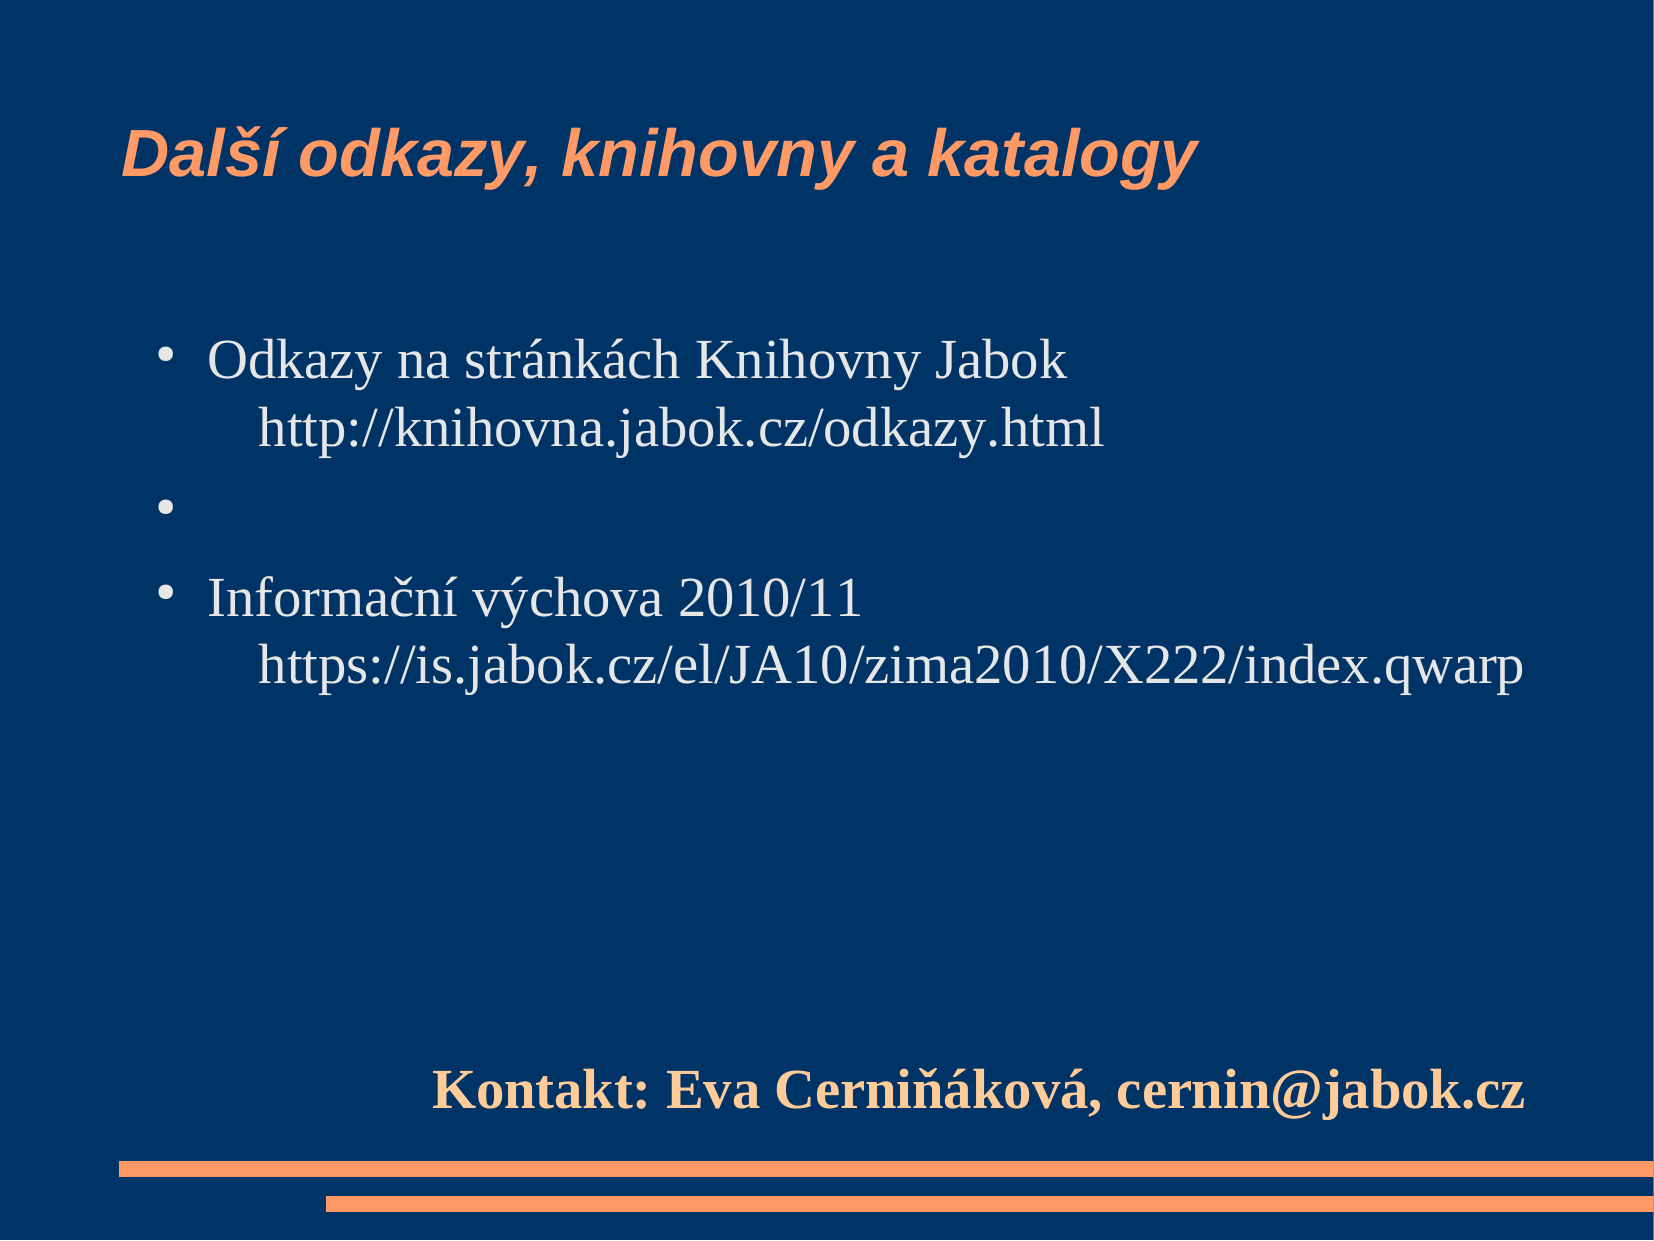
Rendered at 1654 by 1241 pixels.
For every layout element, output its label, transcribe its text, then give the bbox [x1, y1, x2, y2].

list Odkazy na stránkách Knihovny Jabok http://knihovna.jabok.cz/odkazy.html Informační výchova 2010/11 https://is.jabok.cz/el/JA10/zima2010/X222/index.qwarp Kontakt: Eva Cerniňáková, cernin@jabok.cz [121, 322, 1561, 1132]
title Další odkazy, knihovny a katalogy [121, 46, 1534, 254]
